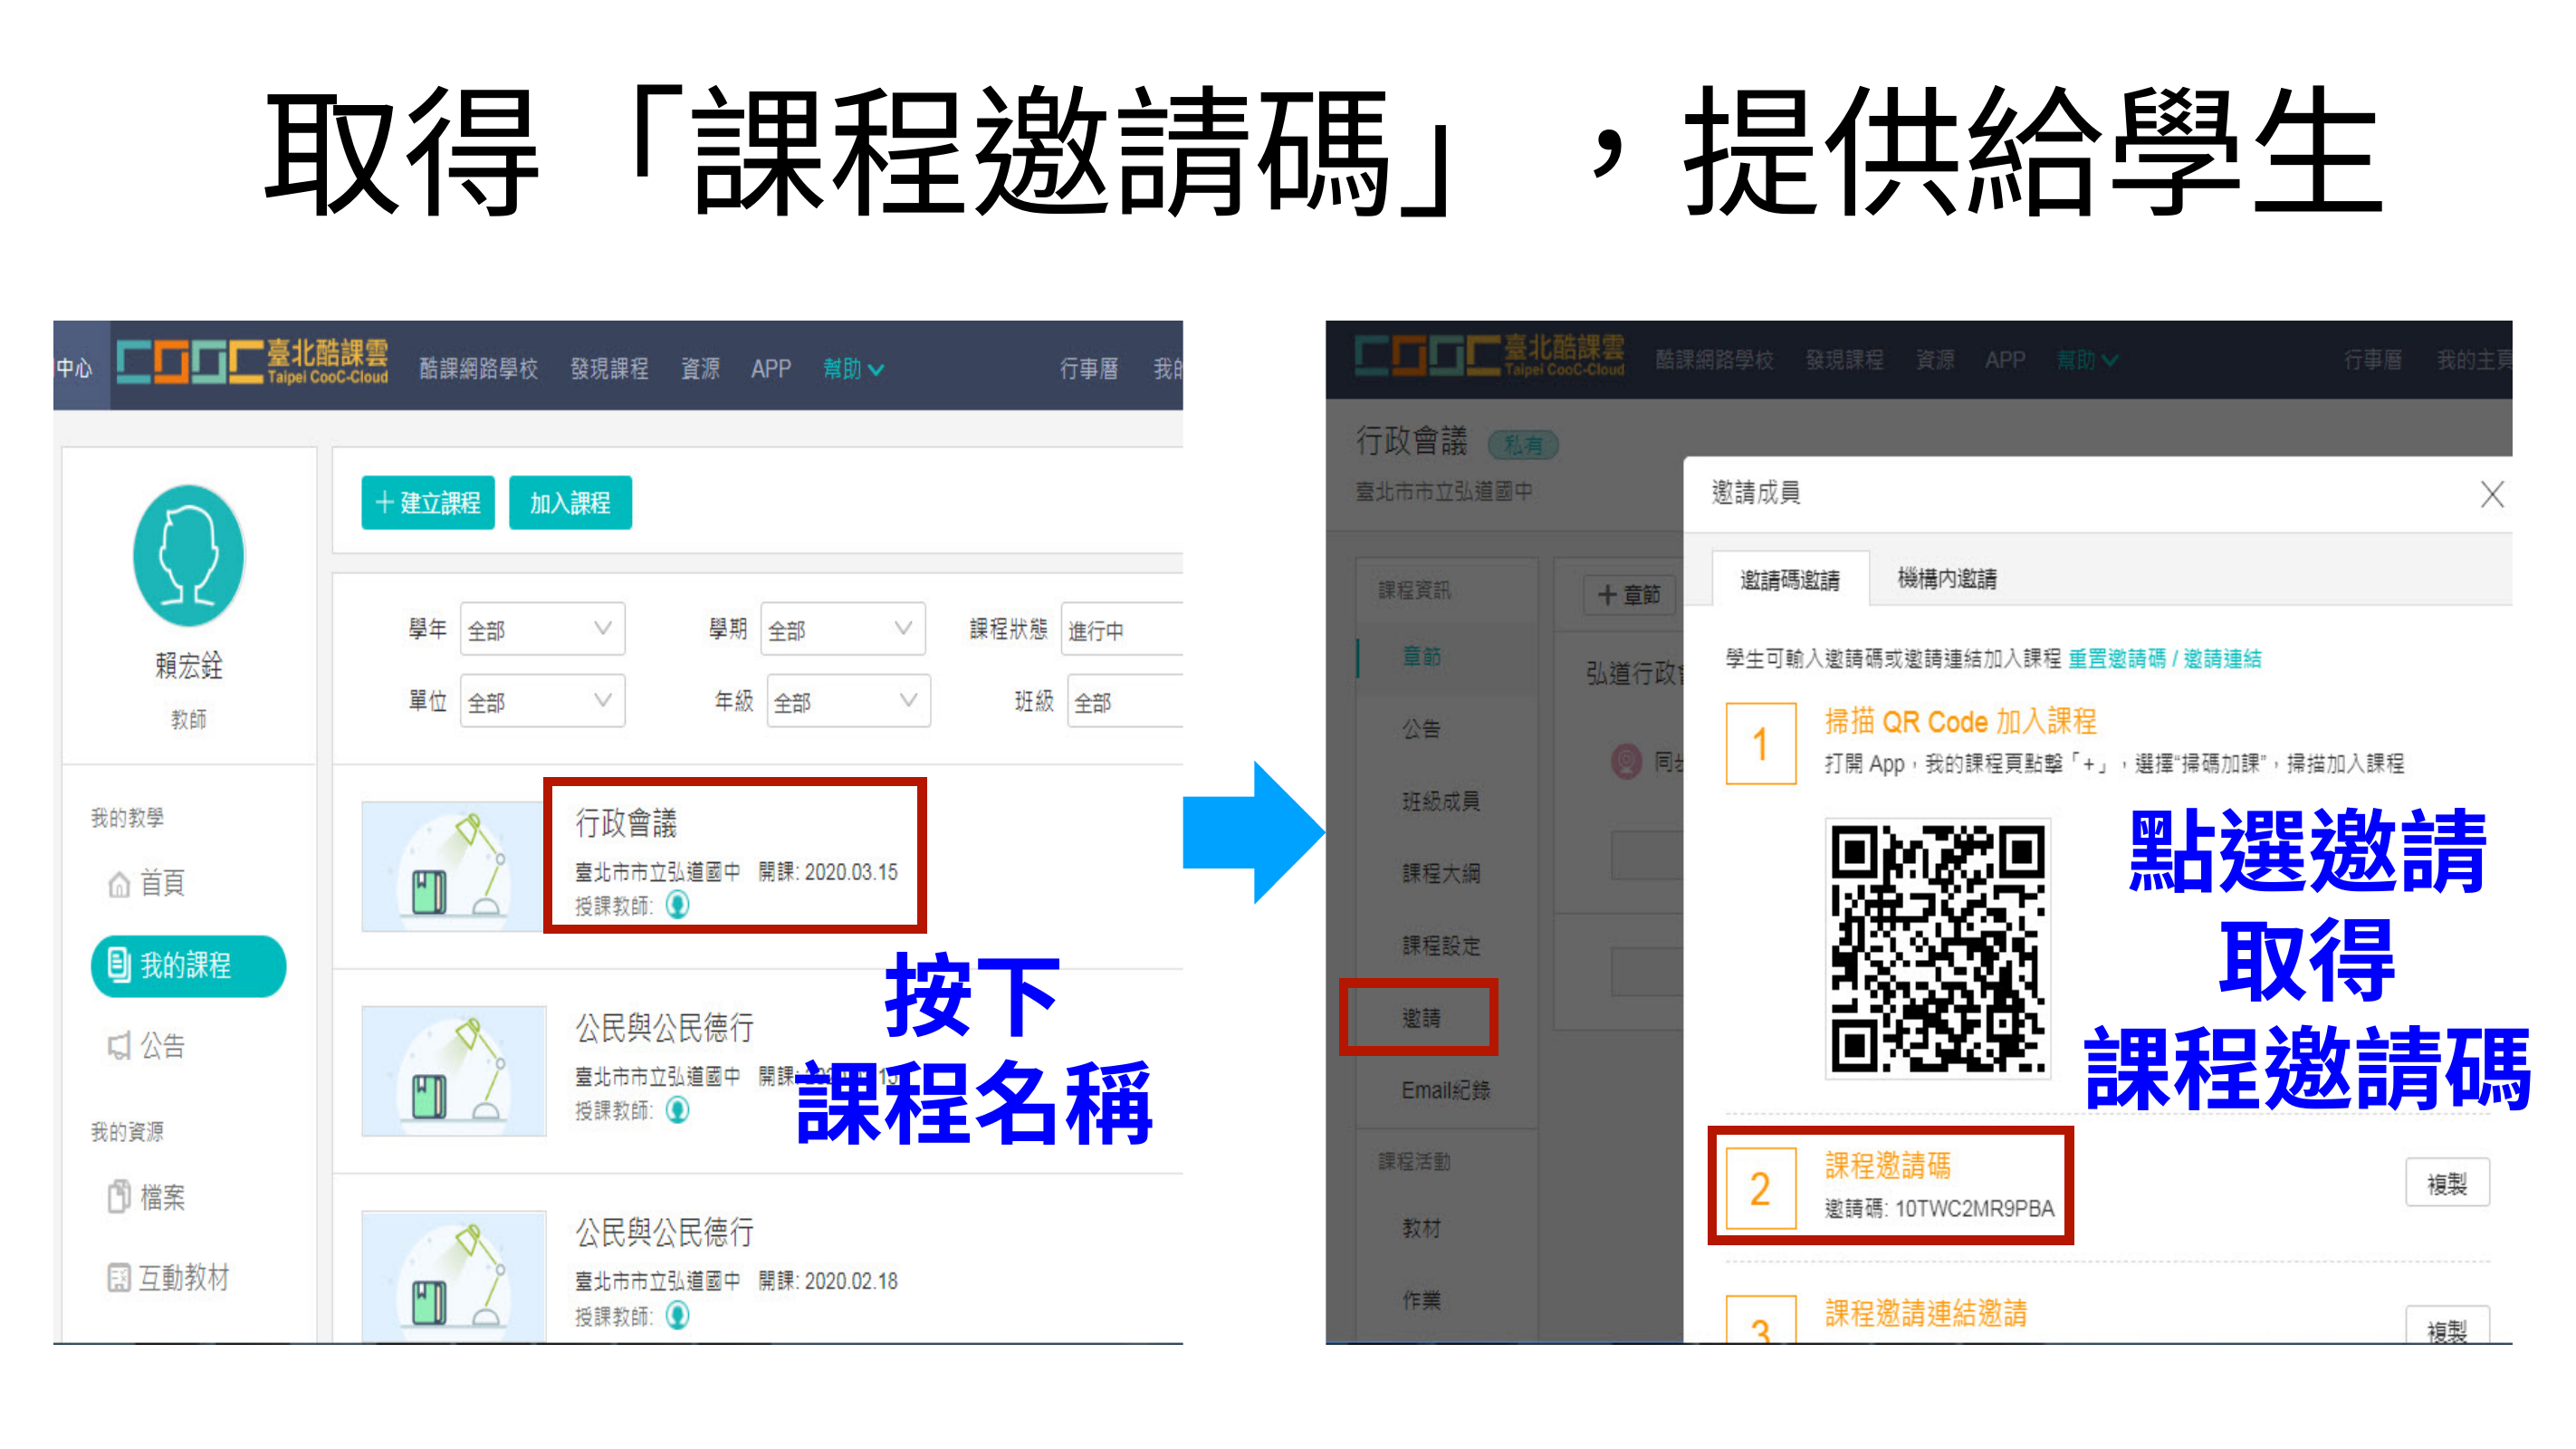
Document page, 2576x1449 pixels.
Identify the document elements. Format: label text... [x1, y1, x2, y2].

picture [1326, 321, 2513, 1345]
title 取得「課程邀請碼」，提供給學生 [226, 35, 2426, 262]
text_box 點選邀請 取得 課程邀請碼 [2069, 787, 2547, 1129]
text_box 按下 課程名稱 [764, 930, 1183, 1164]
picture [53, 321, 1183, 1345]
text_box [1183, 760, 1326, 905]
picture [1717, 1135, 2064, 1235]
picture [552, 786, 917, 925]
